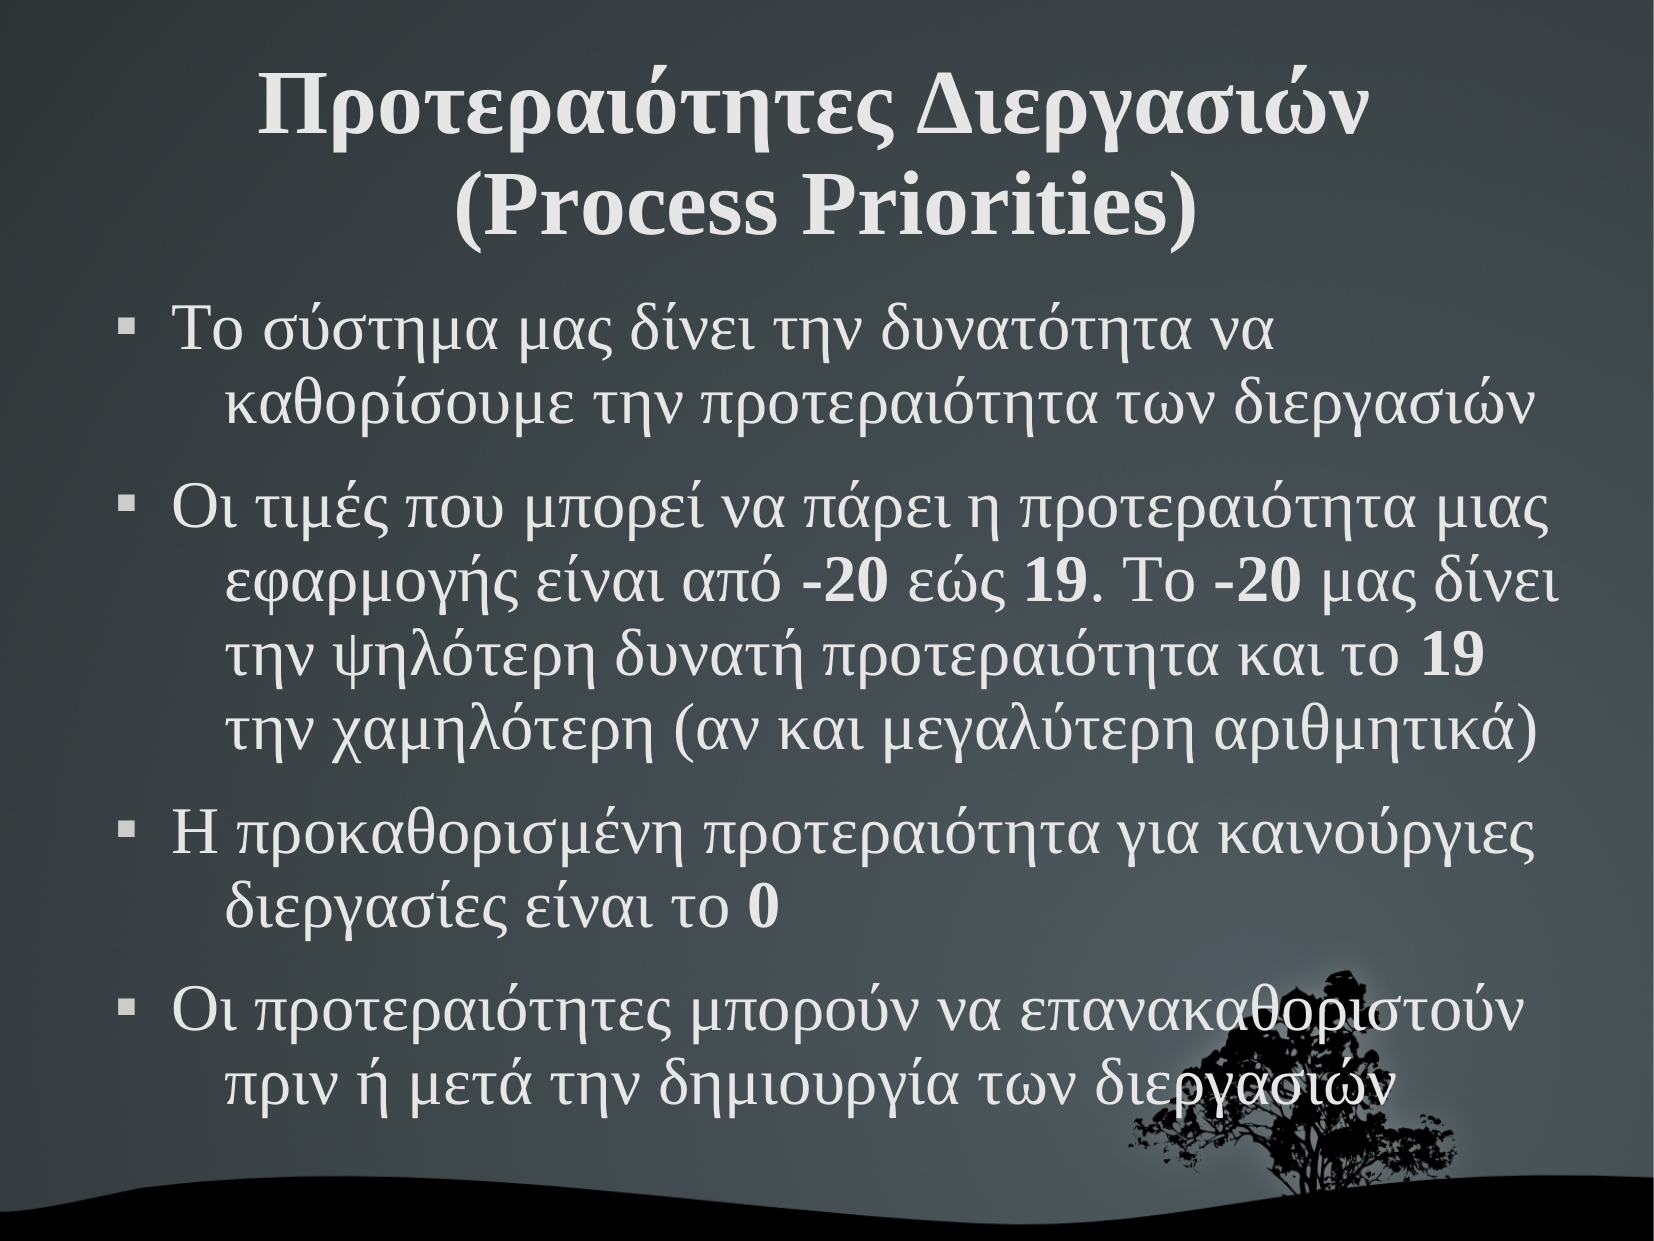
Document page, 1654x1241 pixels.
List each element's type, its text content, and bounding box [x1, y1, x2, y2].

picture [0, 0, 1654, 1241]
list Το σύστημα μας δίνει την δυνατότητα να καθορίσουμε την προτεραιότητα των διεργασιών Οι τιμές που μπορεί να πάρει η προτεραιότητα μιας εφαρμογής είναι από -20 εώς 19. Το -20 μας δίνει την ψηλότερη δυνατή προτεραιότητα και το 19 την χαμηλότερη (αν και μεγαλύτερη αριθμητικά) Η προκαθορισμένη προτεραιότητα για καινούργιες διεργασίες είναι το 0 Οι προτεραιότητες μπορούν να επανακαθοριστούν πριν ή μετά την δημιουργία των διεργασιών [82, 290, 1571, 1207]
title Προτεραιότητες Διεργασιών (Process Priorities) [82, 33, 1571, 273]
